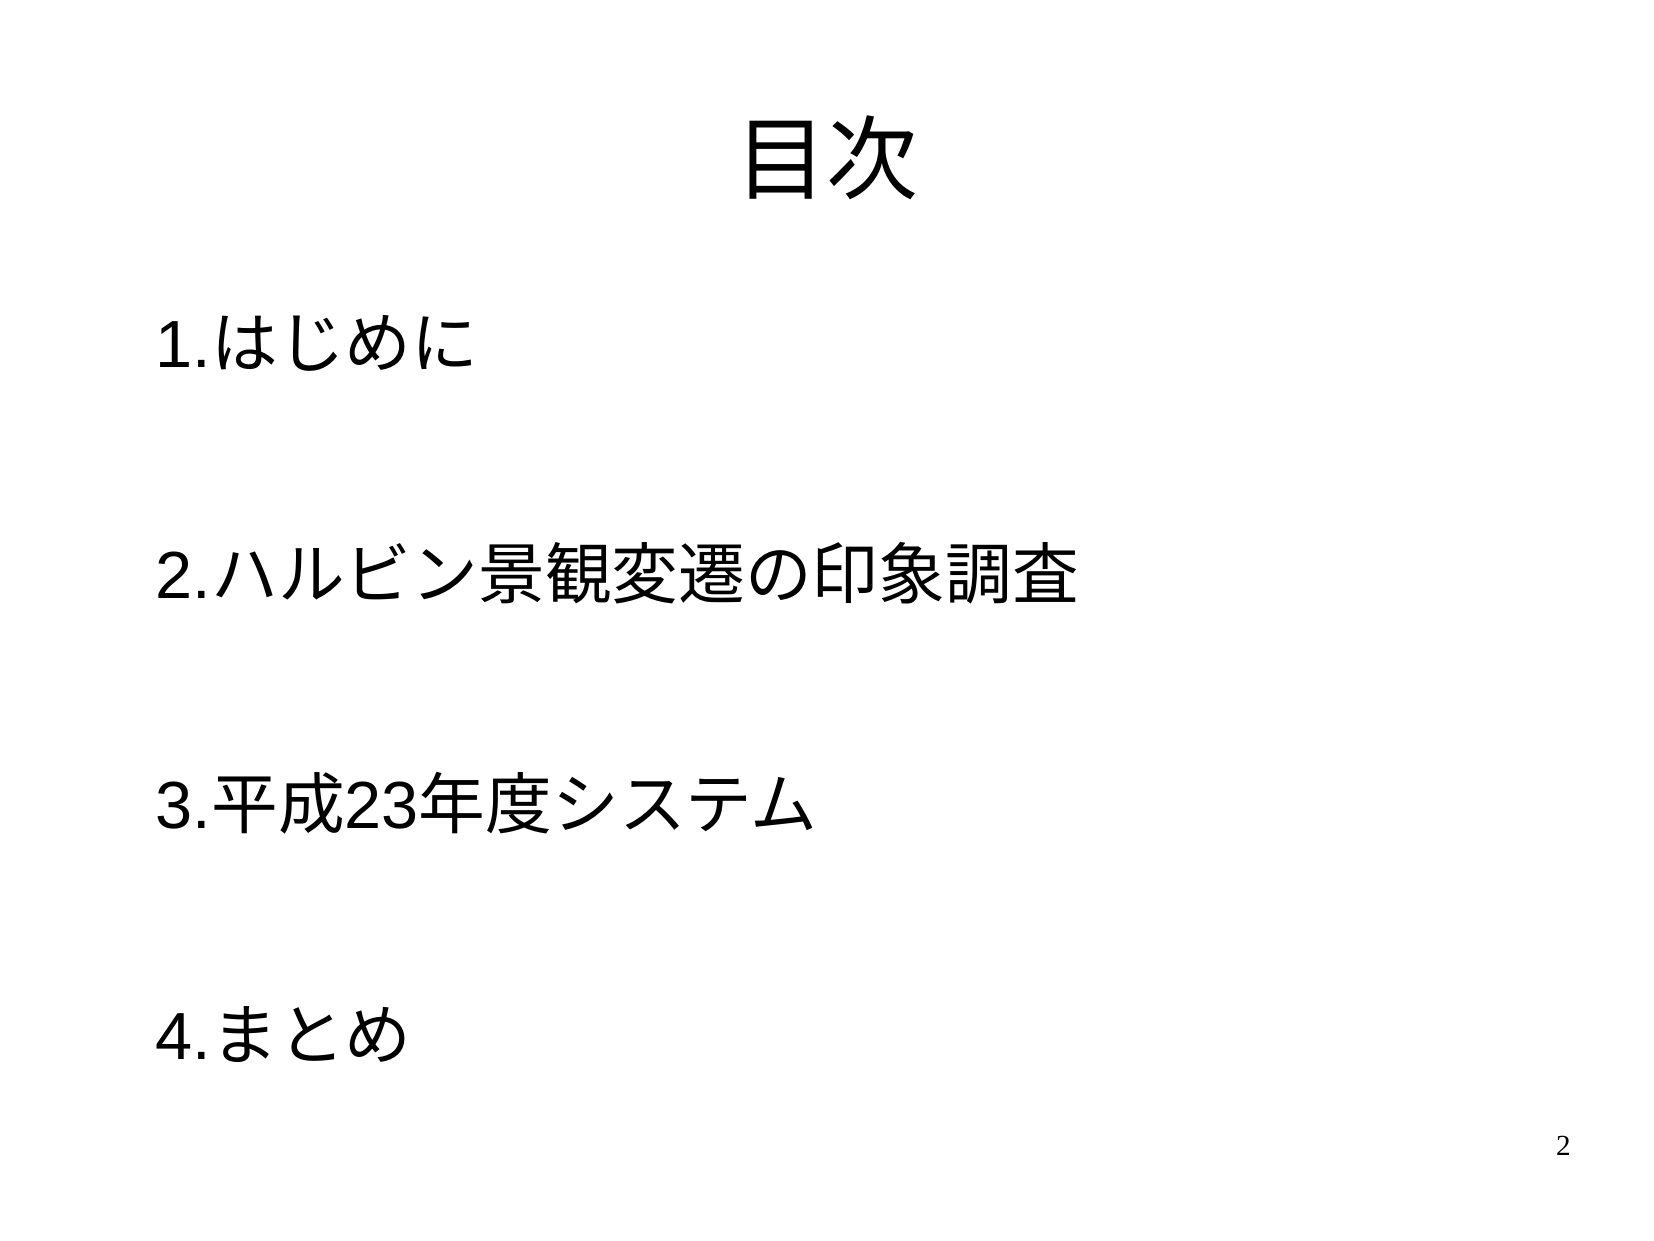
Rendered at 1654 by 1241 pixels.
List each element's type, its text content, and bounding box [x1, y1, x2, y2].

title 目次 [82, 49, 1571, 257]
list 1.はじめに 2.ハルビン景観変遷の印象調査 3.平成23年度システム 4.まとめ [82, 290, 1571, 1109]
